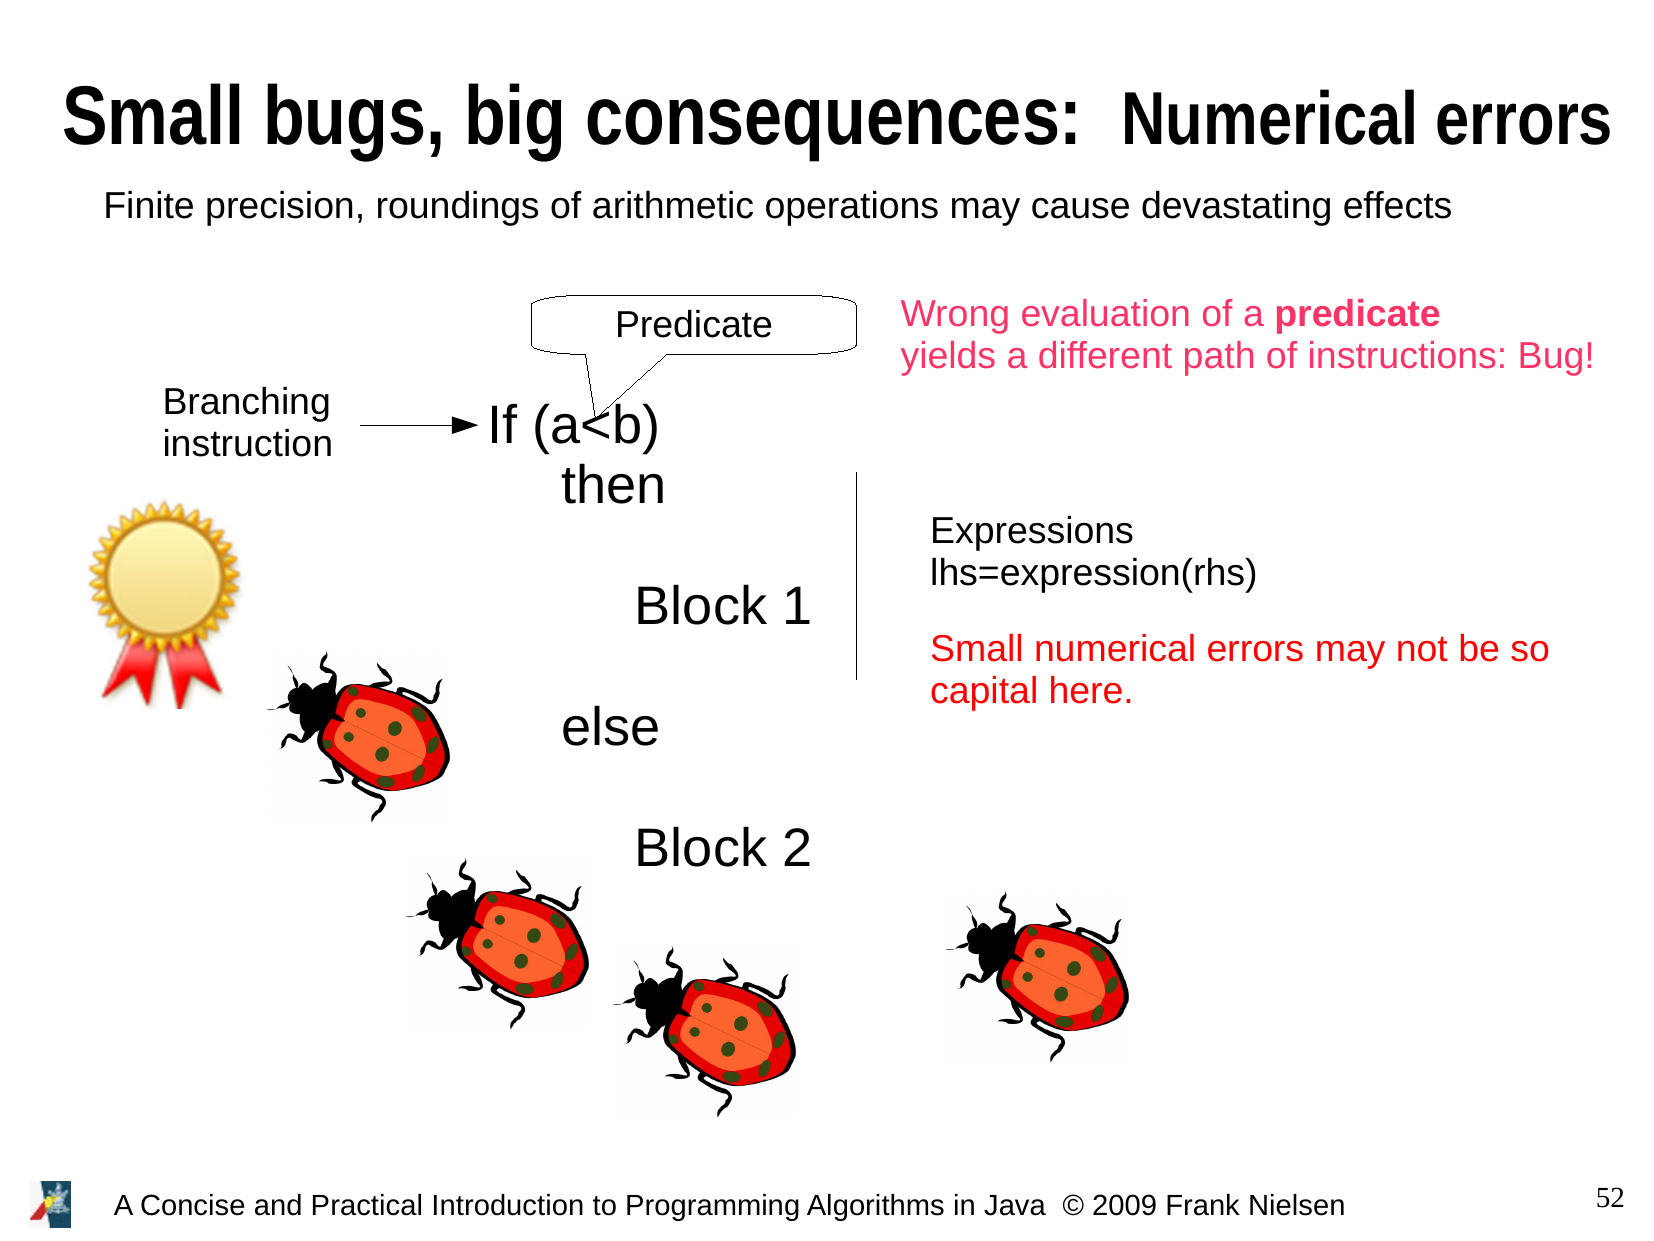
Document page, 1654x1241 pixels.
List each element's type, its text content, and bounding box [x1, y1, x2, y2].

text_box Predicate [531, 295, 857, 419]
text_box Wrong evaluation of a predicate yields a different path of instructions: Bug! [885, 284, 1609, 386]
text_box If (a<b) then Block 1 else Block 2 [472, 386, 828, 886]
text_box Expressions lhs=expression(rhs) [915, 501, 1273, 620]
text_box Small bugs, big consequences: Numerical errors [47, 59, 1629, 170]
picture [55, 498, 452, 823]
picture [29, 1181, 71, 1228]
picture [404, 856, 591, 1030]
picture [944, 889, 1131, 1063]
text_box [1029, 630, 1060, 702]
text_box Finite precision, roundings of arithmetic operations may cause devastating effects [88, 177, 1468, 235]
text_box Branching instruction [147, 373, 348, 473]
picture [611, 944, 798, 1119]
text_box Small numerical errors may not be so capital here. [915, 620, 1565, 719]
